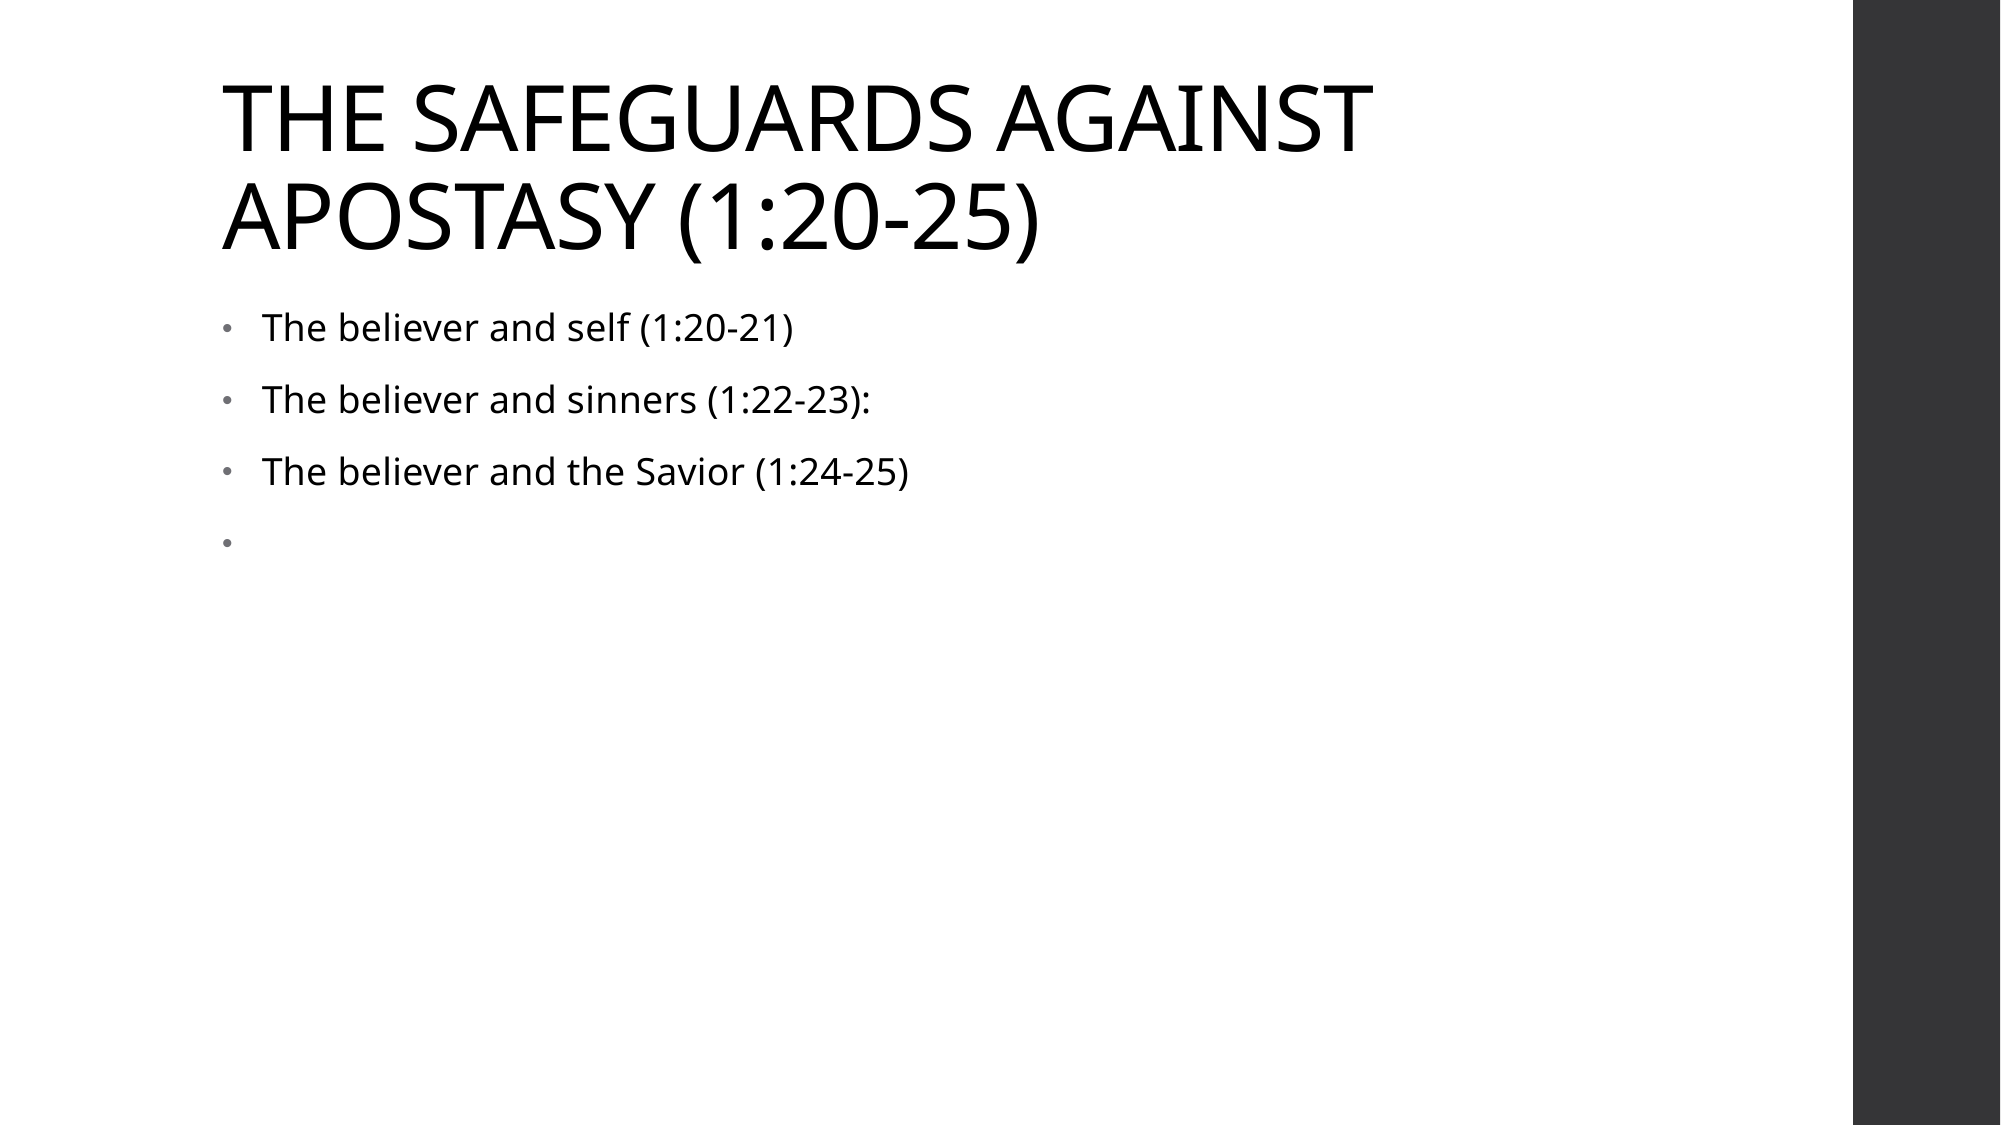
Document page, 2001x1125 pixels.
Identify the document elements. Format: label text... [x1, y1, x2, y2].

list The believer and self (1:20-21) The believer and sinners (1:22-23): The believer and the Savior (1:24-25) [206, 299, 1617, 1014]
title THE SAFEGUARDS AGAINST APOSTASY (1:20-25) [206, 60, 1797, 278]
